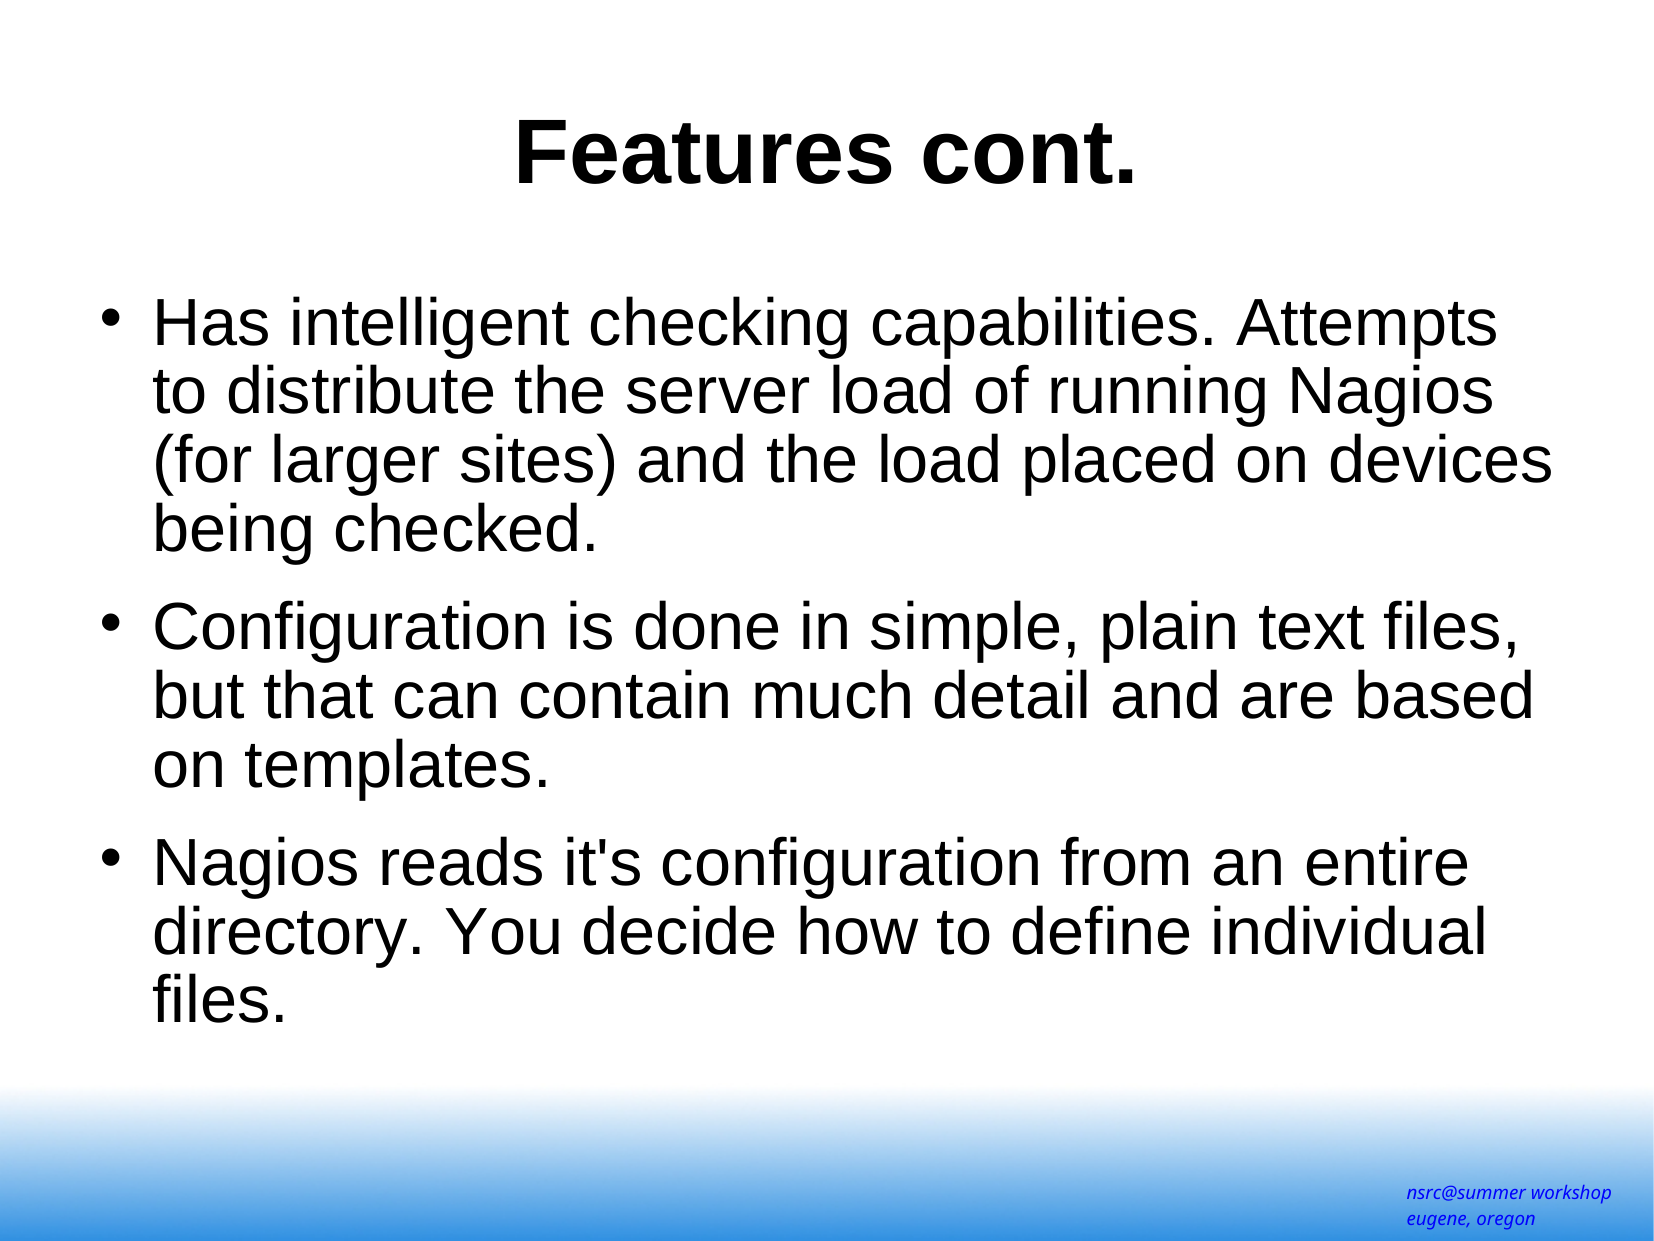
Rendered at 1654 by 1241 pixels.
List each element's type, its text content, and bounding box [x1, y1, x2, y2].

picture [0, 1083, 1654, 1241]
title Features cont. [82, 56, 1571, 250]
list Has intelligent checking capabilities. Attempts to distribute the server load of running Nagios (for larger sites) and the load placed on devices being checked. Configuration is done in simple, plain text files, but that can contain much detail and are based on templates. Nagios reads it's configuration from an entire directory. You decide how to define individual files. [82, 290, 1571, 1094]
